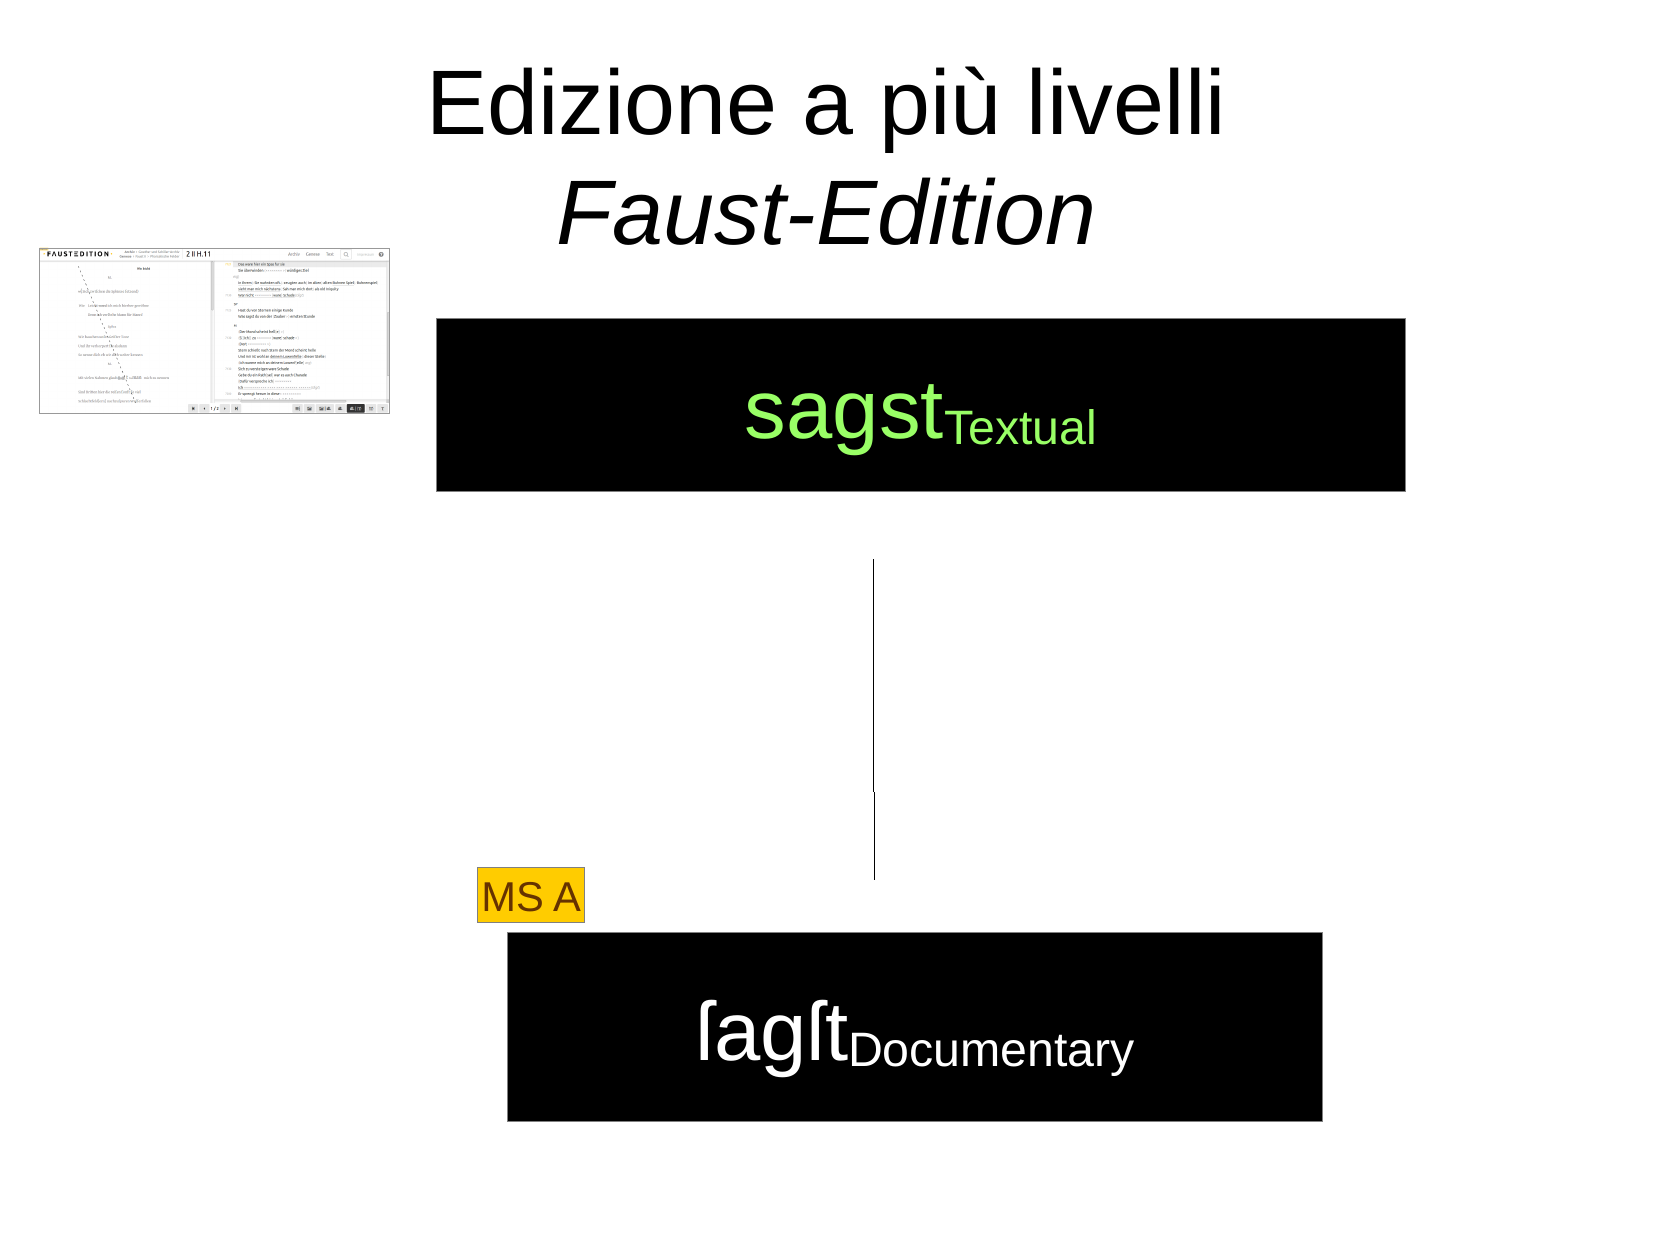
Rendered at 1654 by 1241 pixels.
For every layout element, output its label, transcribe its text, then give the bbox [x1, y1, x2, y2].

text_box MS A [477, 867, 585, 923]
text_box Edizione a più livelli Faust-Edition [82, 49, 1571, 257]
text_box ſagſtDocumentary [507, 932, 1323, 1122]
text_box sagstTextual [436, 318, 1406, 492]
picture [39, 247, 390, 414]
